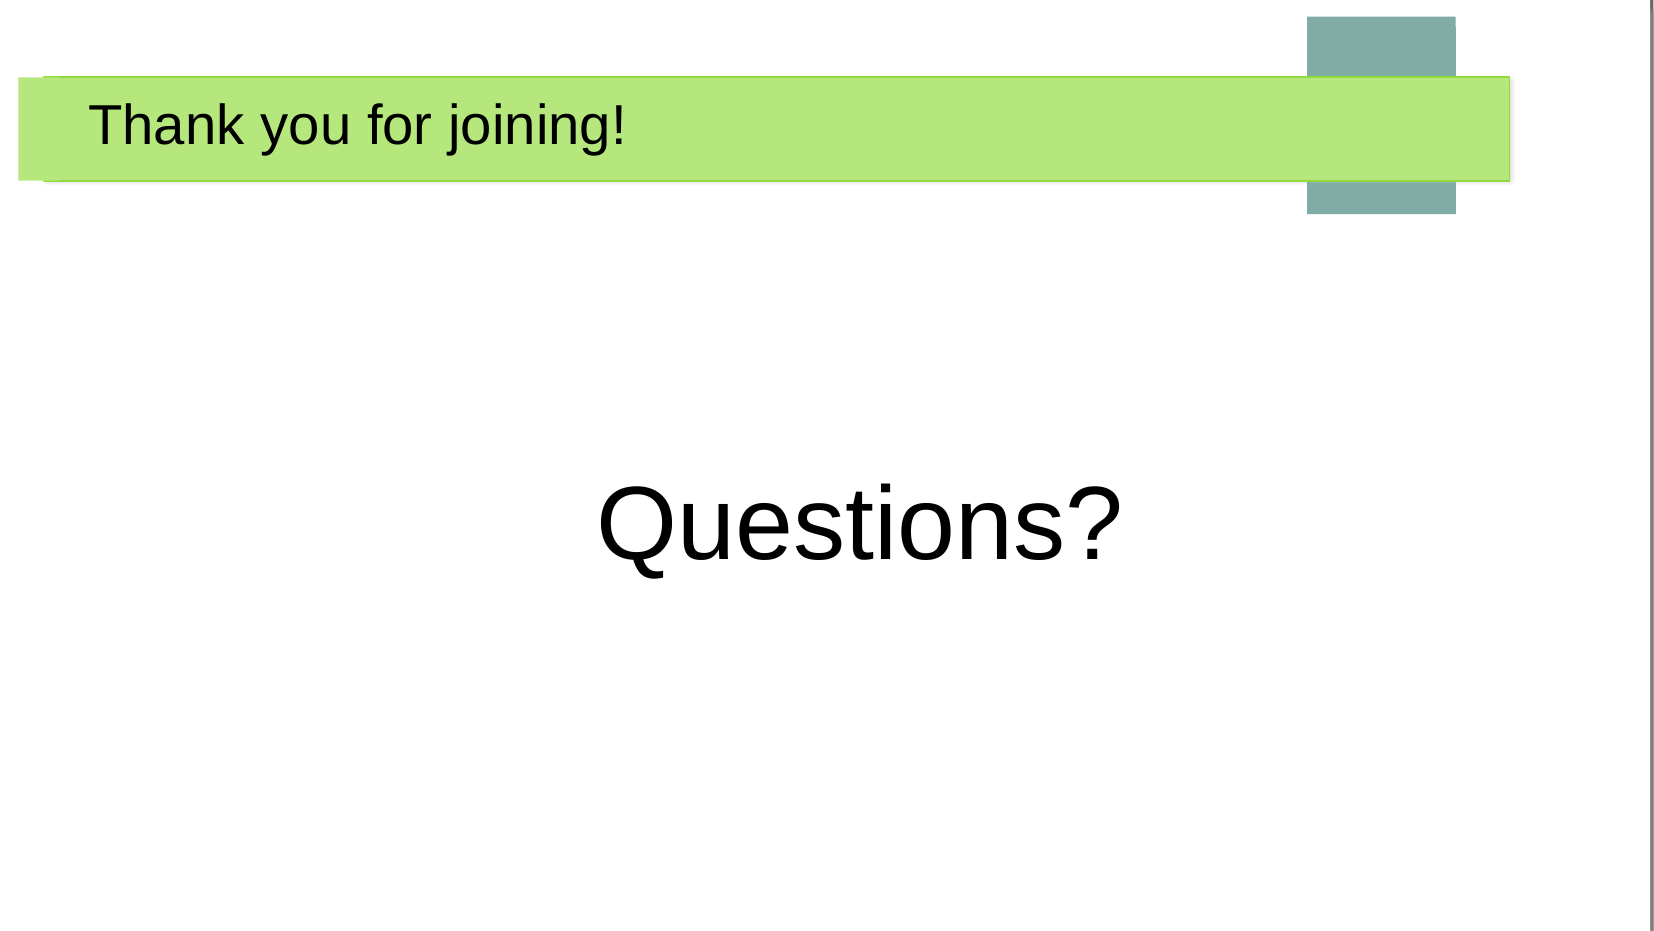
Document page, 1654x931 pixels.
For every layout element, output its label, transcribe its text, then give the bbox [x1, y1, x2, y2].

list Questions? [37, 183, 1613, 863]
title Thank you for joining! [88, 73, 1506, 178]
